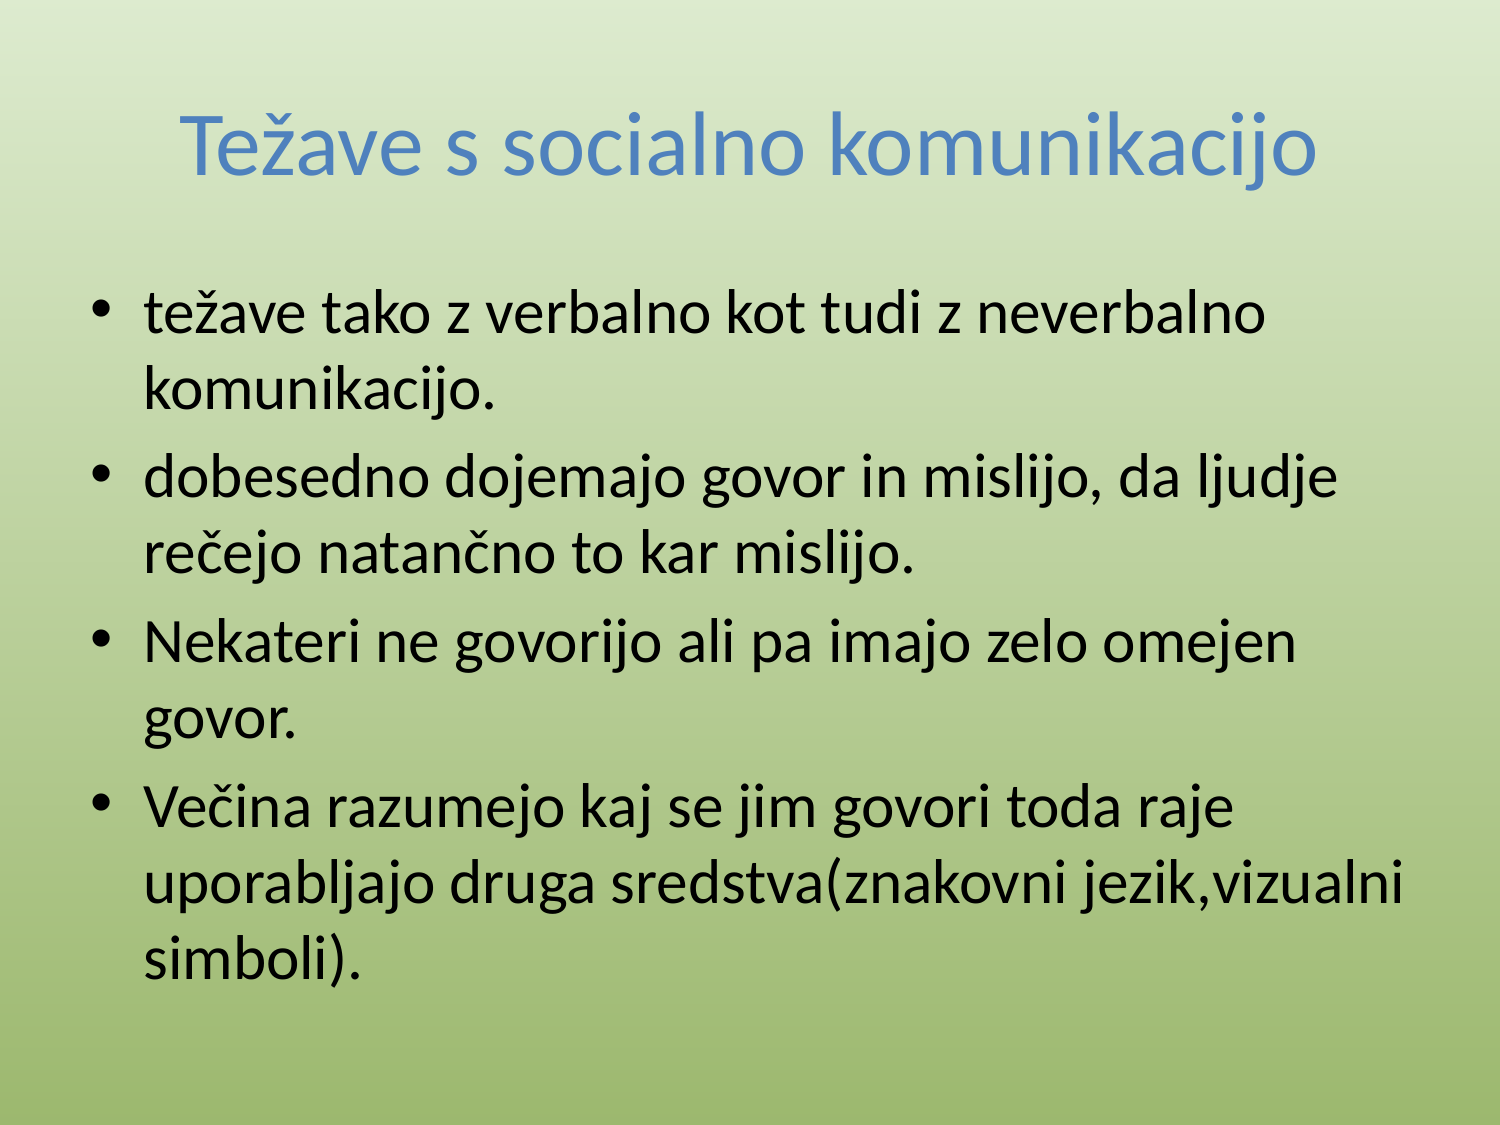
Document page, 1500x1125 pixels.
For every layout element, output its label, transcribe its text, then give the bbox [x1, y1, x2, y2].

list težave tako z verbalno kot tudi z neverbalno komunikacijo. dobesedno dojemajo govor in mislijo, da ljudje rečejo natančno to kar mislijo. Nekateri ne govorijo ali pa imajo zelo omejen govor. Večina razumejo kaj se jim govori toda raje uporabljajo druga sredstva(znakovni jezik,vizualni simboli). [75, 262, 1425, 1005]
title Težave s socialno komunikacijo [75, 45, 1425, 233]
